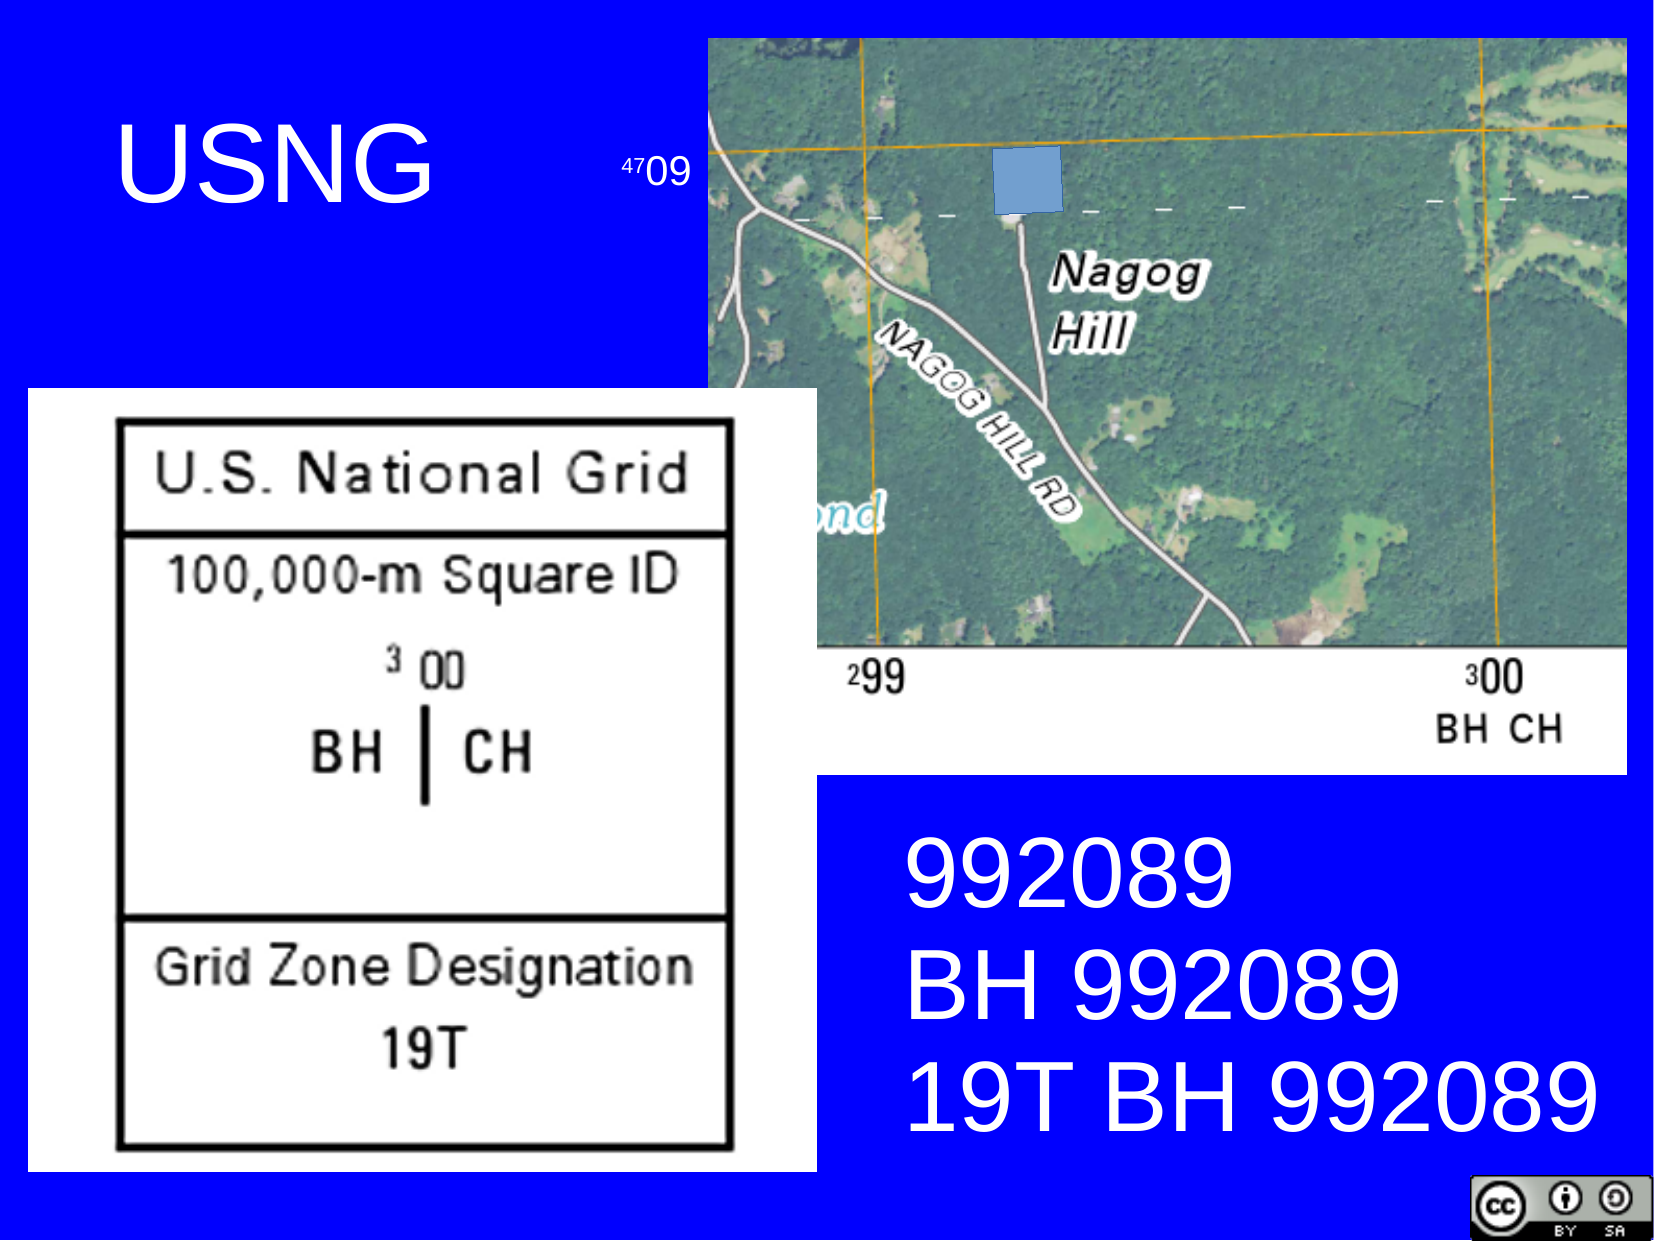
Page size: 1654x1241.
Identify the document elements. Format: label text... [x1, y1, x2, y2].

picture [28, 38, 1627, 1172]
text_box [992, 145, 1064, 215]
text_box USNG [98, 92, 454, 234]
text_box 992089 BH 992089 19T BH 992089 [888, 810, 1618, 1161]
text_box 4709 [606, 140, 707, 203]
picture [1470, 1175, 1654, 1241]
